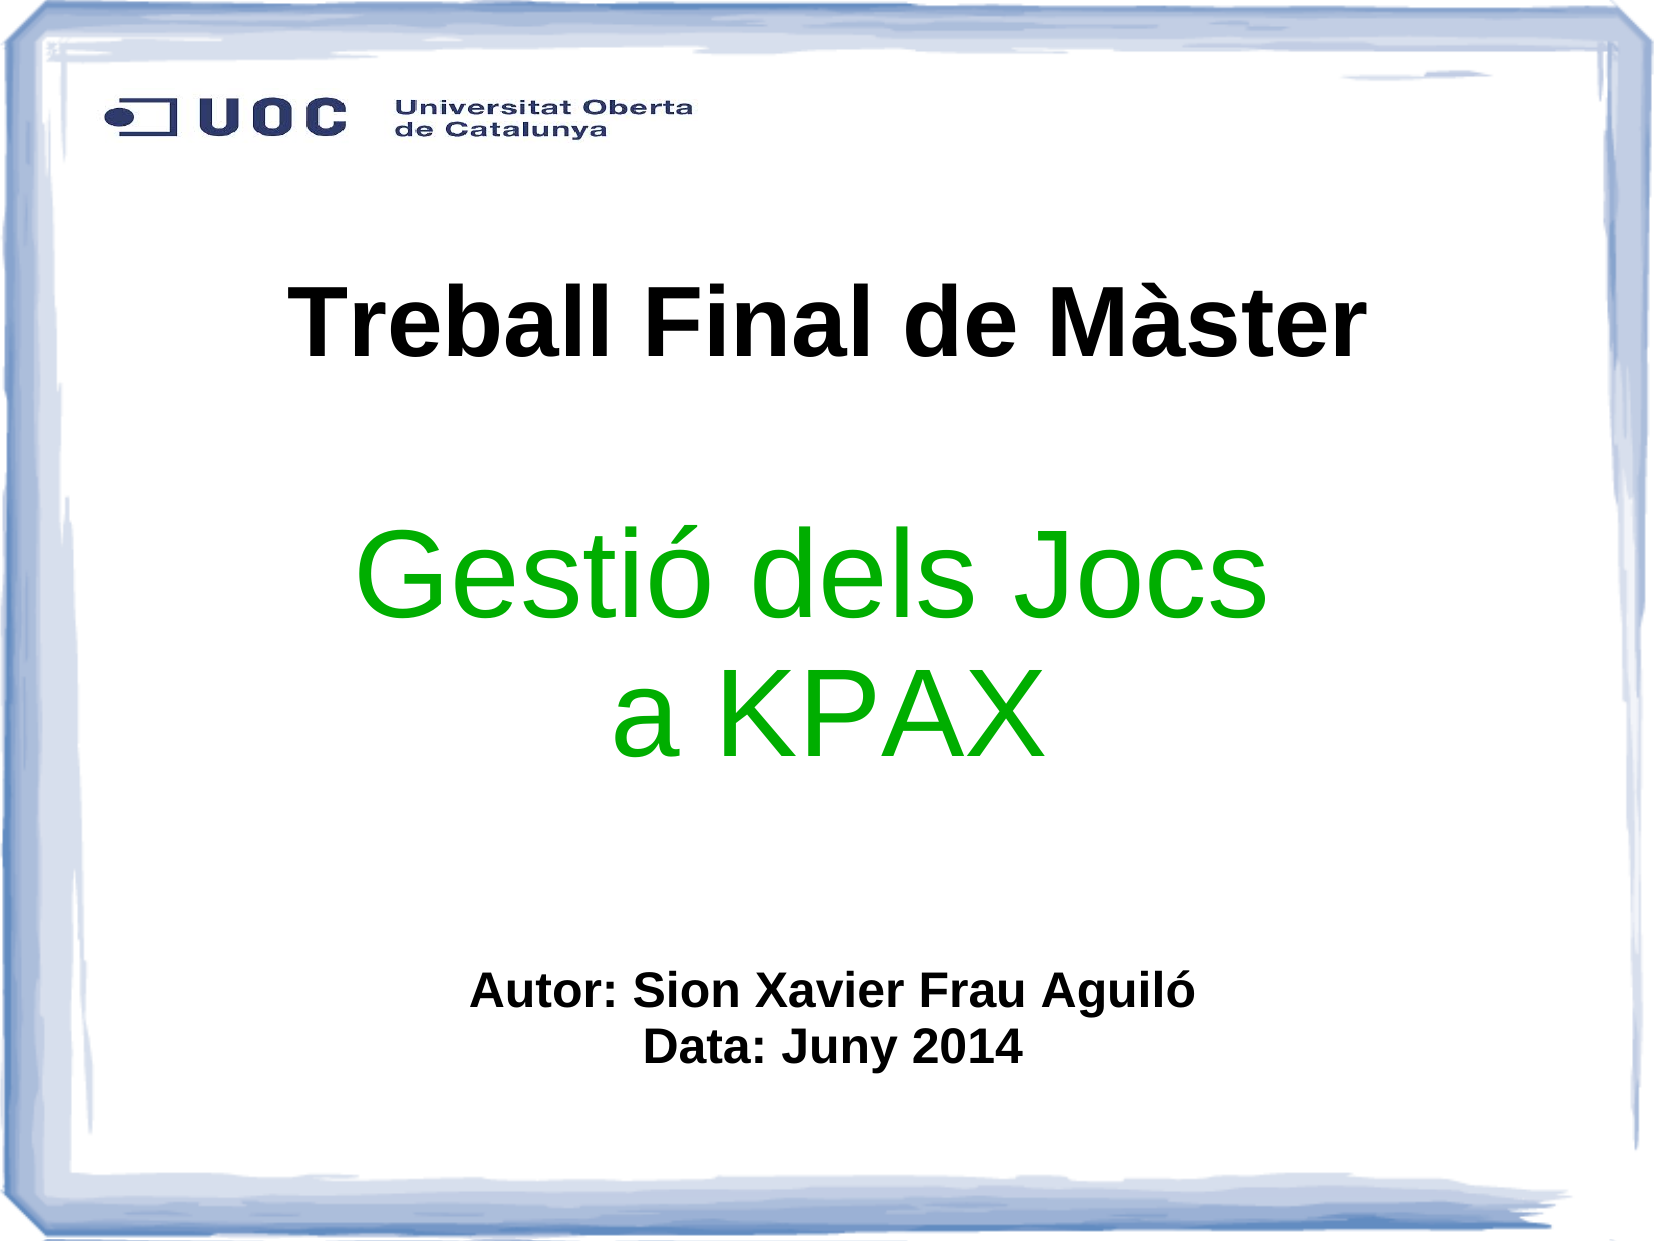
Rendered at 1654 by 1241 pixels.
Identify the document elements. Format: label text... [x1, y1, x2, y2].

table_header Treball Final de Màster [208, 260, 1477, 437]
subtitle Gestió dels Jocs a KPAX [265, 364, 1359, 1063]
title Autor: Sion Xavier Frau Aguiló Data: Juny 2014 [88, 914, 1577, 1123]
picture [0, 0, 1654, 1241]
